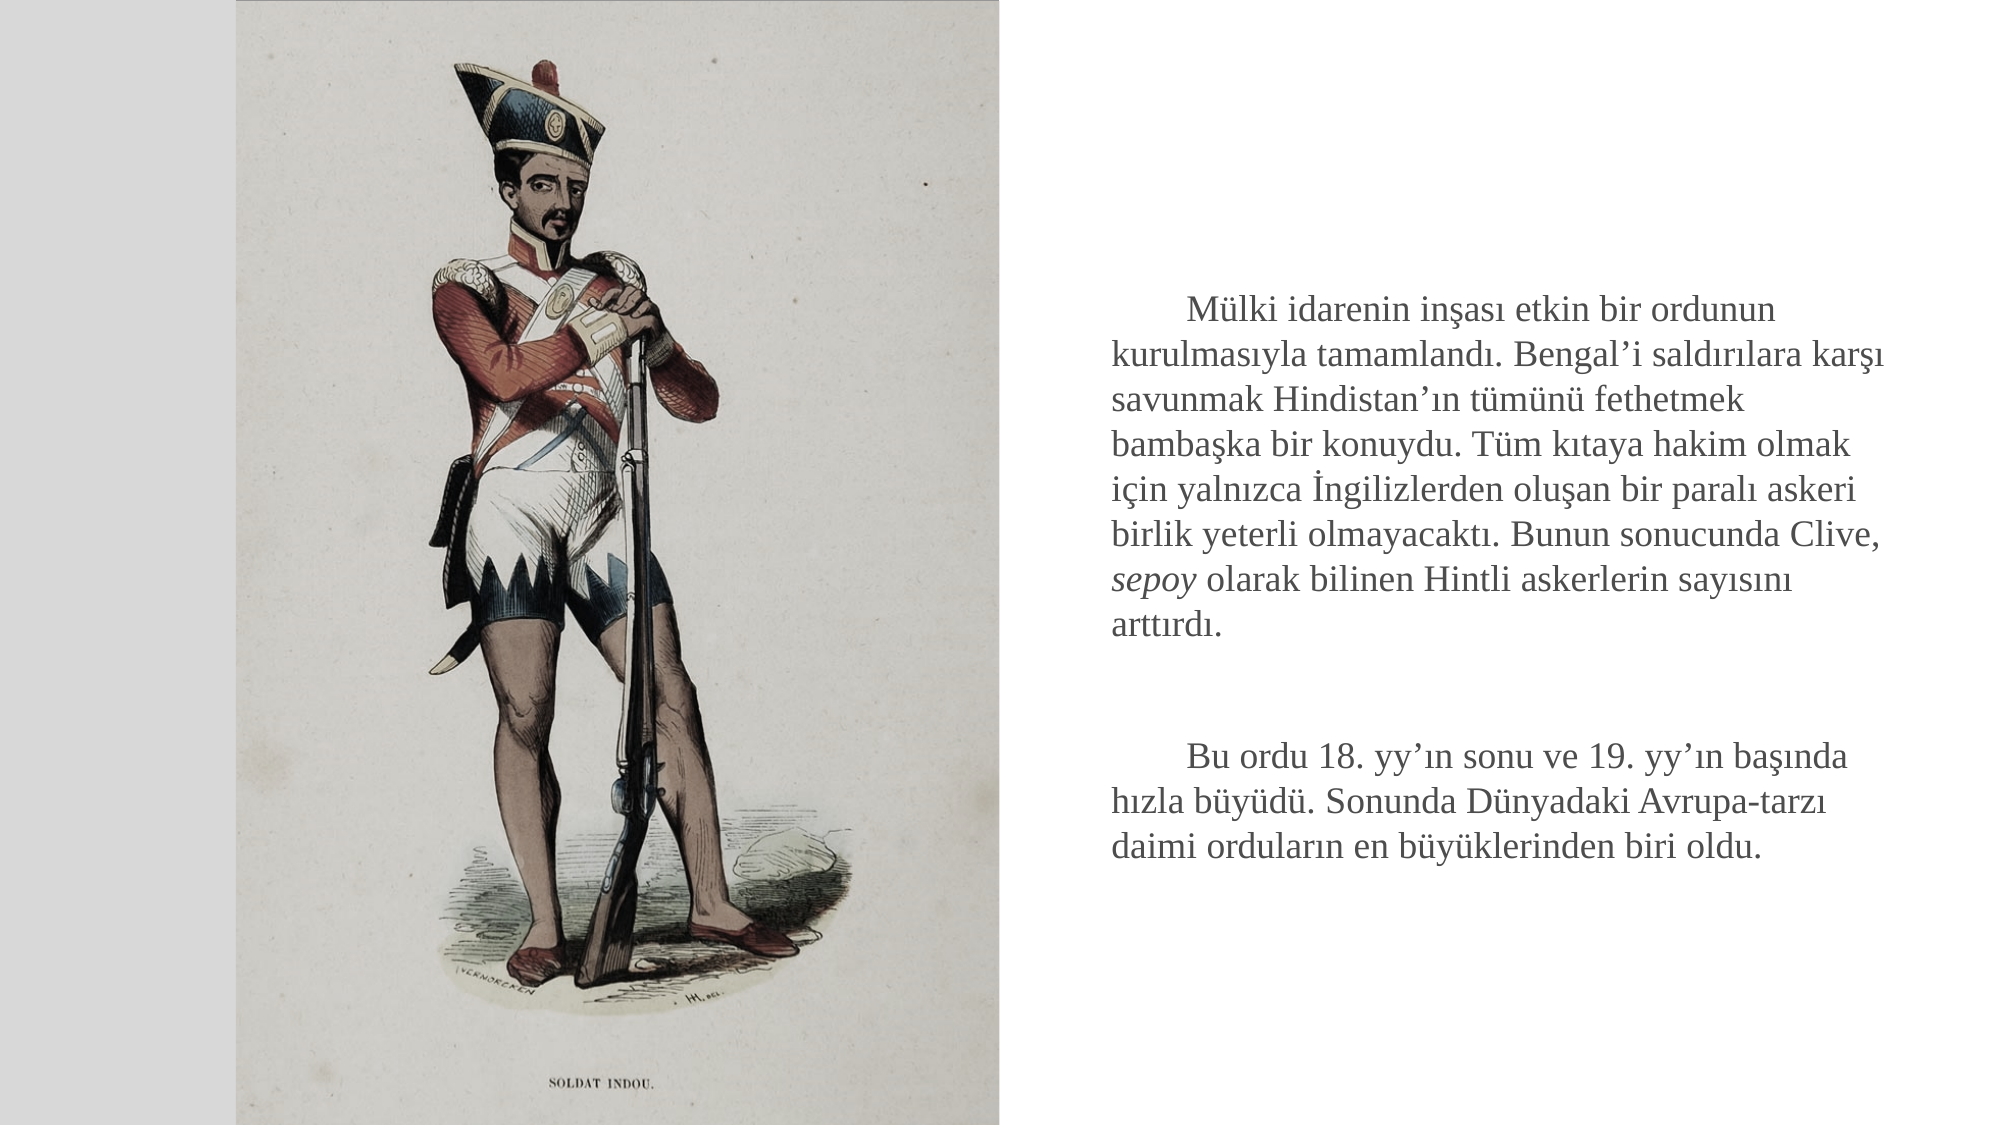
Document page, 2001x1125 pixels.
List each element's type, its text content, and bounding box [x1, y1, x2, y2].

picture [235, 1, 1000, 1125]
text_box [0, 0, 999, 1125]
list Mülki idarenin inşası etkin bir ordunun kurulmasıyla tamamlandı. Bengal’i saldırılara karşı savunmak Hindistan’ın tümünü fethetmek bambaşka bir konuydu. Tüm kıtaya hakim olmak için yalnızca İngilizlerden oluşan bir paralı askeri birlik yeterli olmayacaktı. Bunun sonucunda Clive, sepoy olarak bilinen Hintli askerlerin sayısını arttırdı. Bu ordu 18. yy’ın sonu ve 19. yy’ın başında hızla büyüdü. Sonunda Dünyadaki Avrupa-tarzı daimi orduların en büyüklerinden biri oldu. [1095, 173, 1902, 977]
